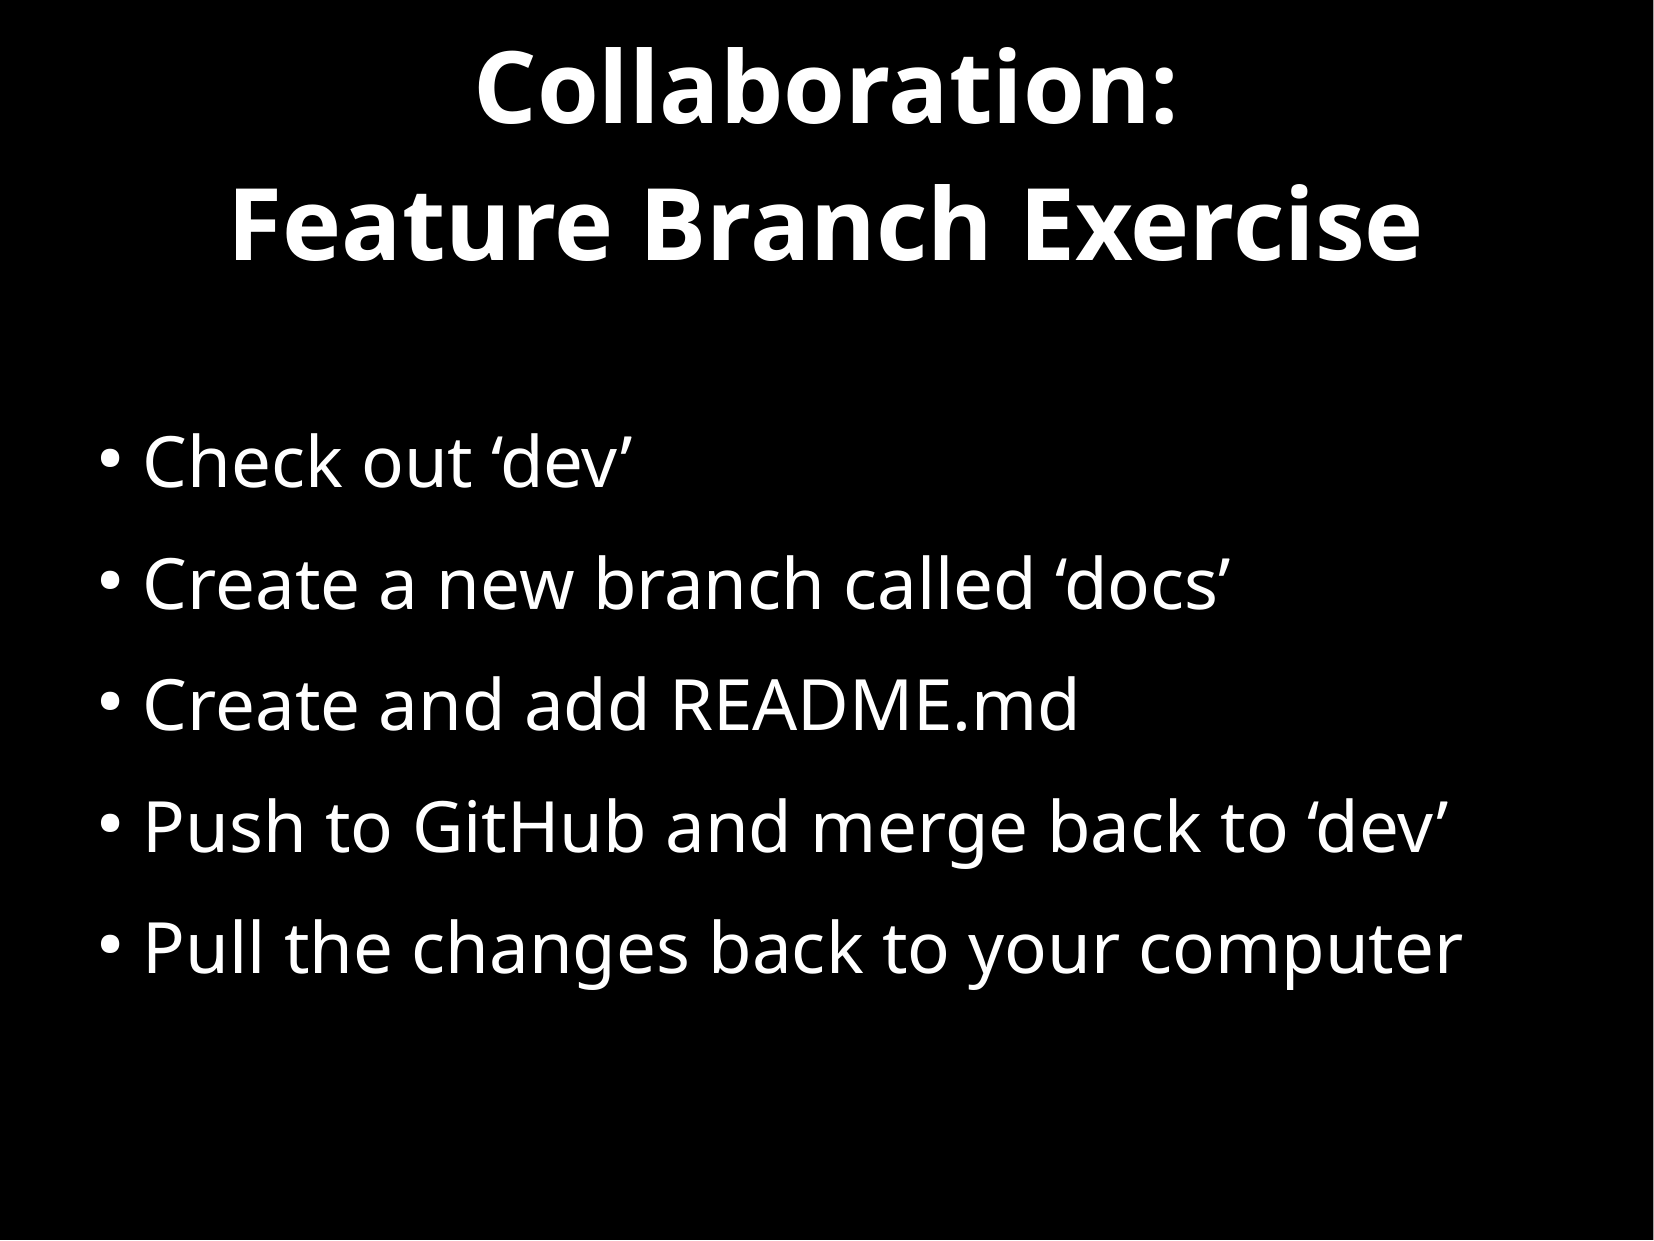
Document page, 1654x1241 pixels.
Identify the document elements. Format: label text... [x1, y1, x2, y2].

title Collaboration: Feature Branch Exercise [82, 26, 1571, 280]
list Check out ‘dev’ Create a new branch called ‘docs’ Create and add README.md Push to GitHub and merge back to ‘dev’ Pull the changes back to your computer [82, 290, 1571, 1010]
